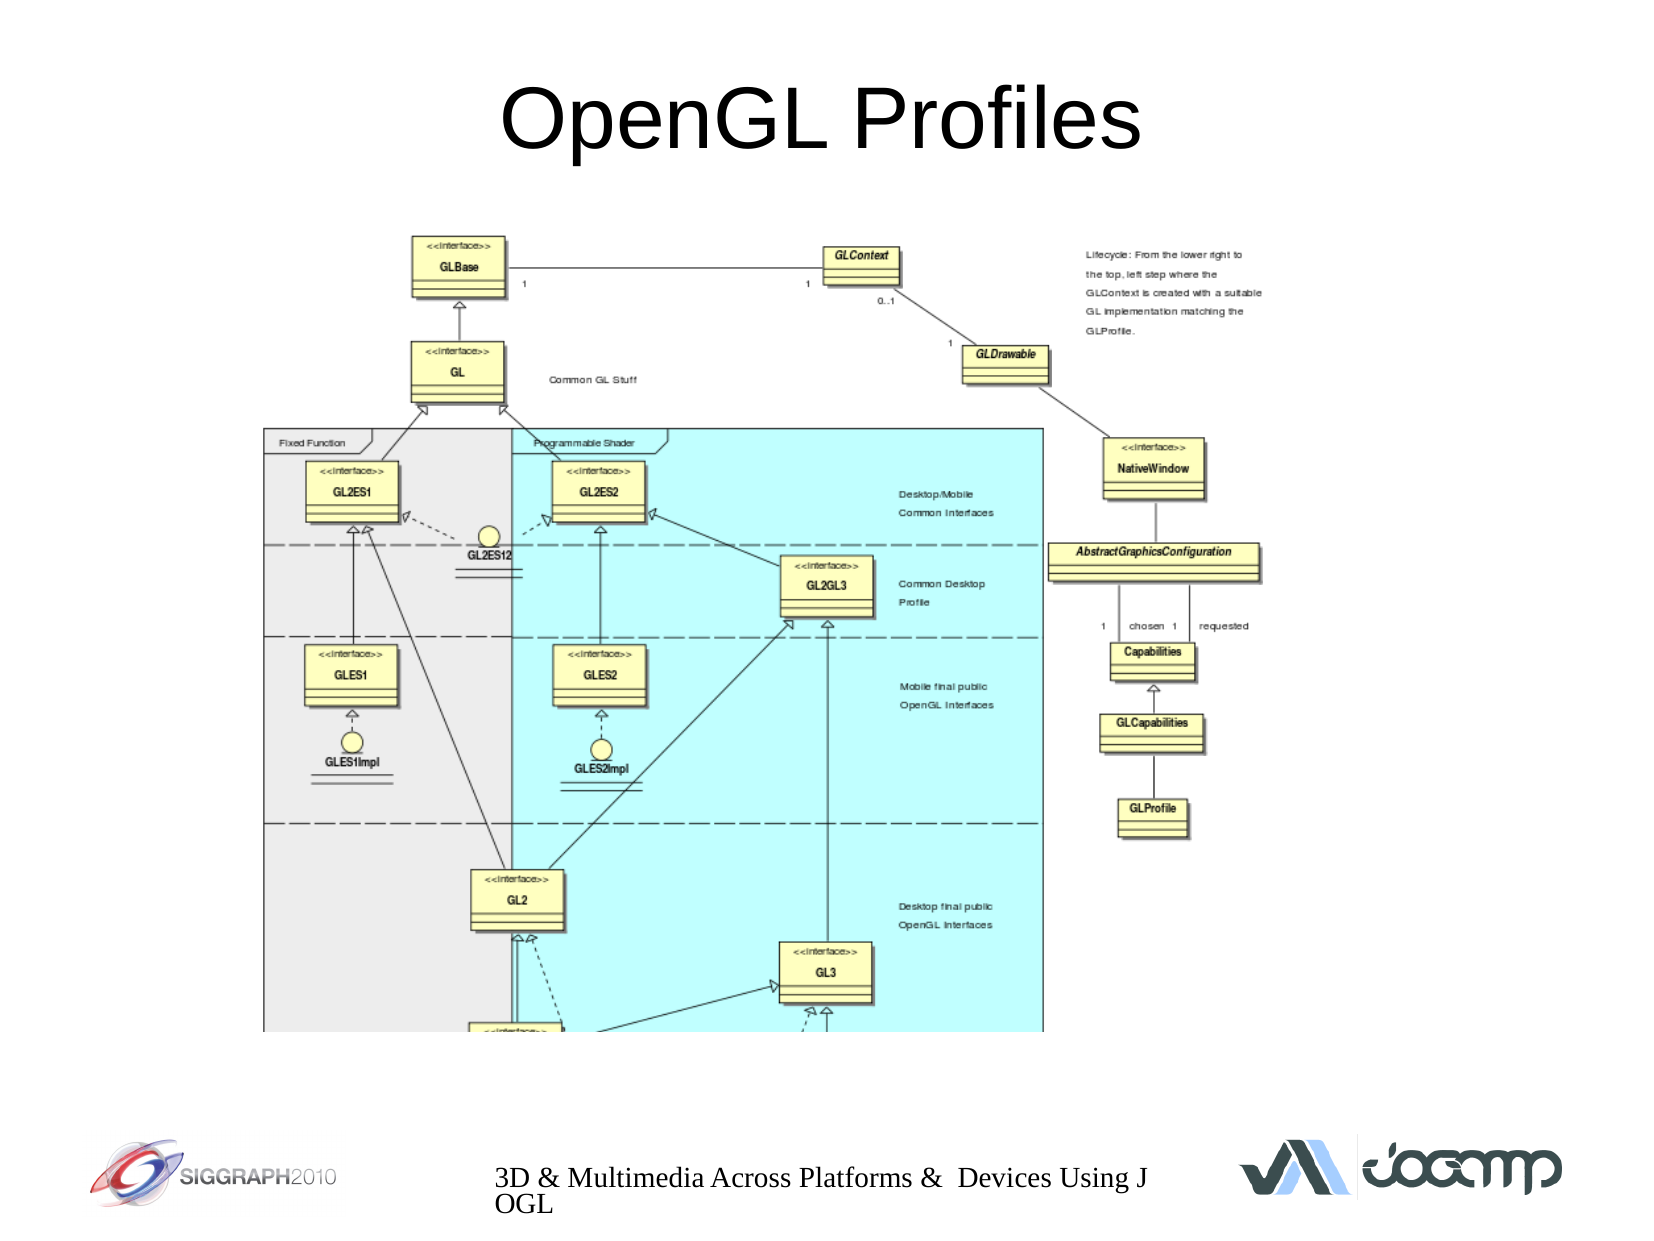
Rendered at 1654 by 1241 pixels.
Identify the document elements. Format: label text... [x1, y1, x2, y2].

picture [1237, 1134, 1562, 1200]
title OpenGL Profiles [68, 56, 1576, 181]
picture [262, 225, 1317, 1032]
picture [82, 1130, 346, 1217]
